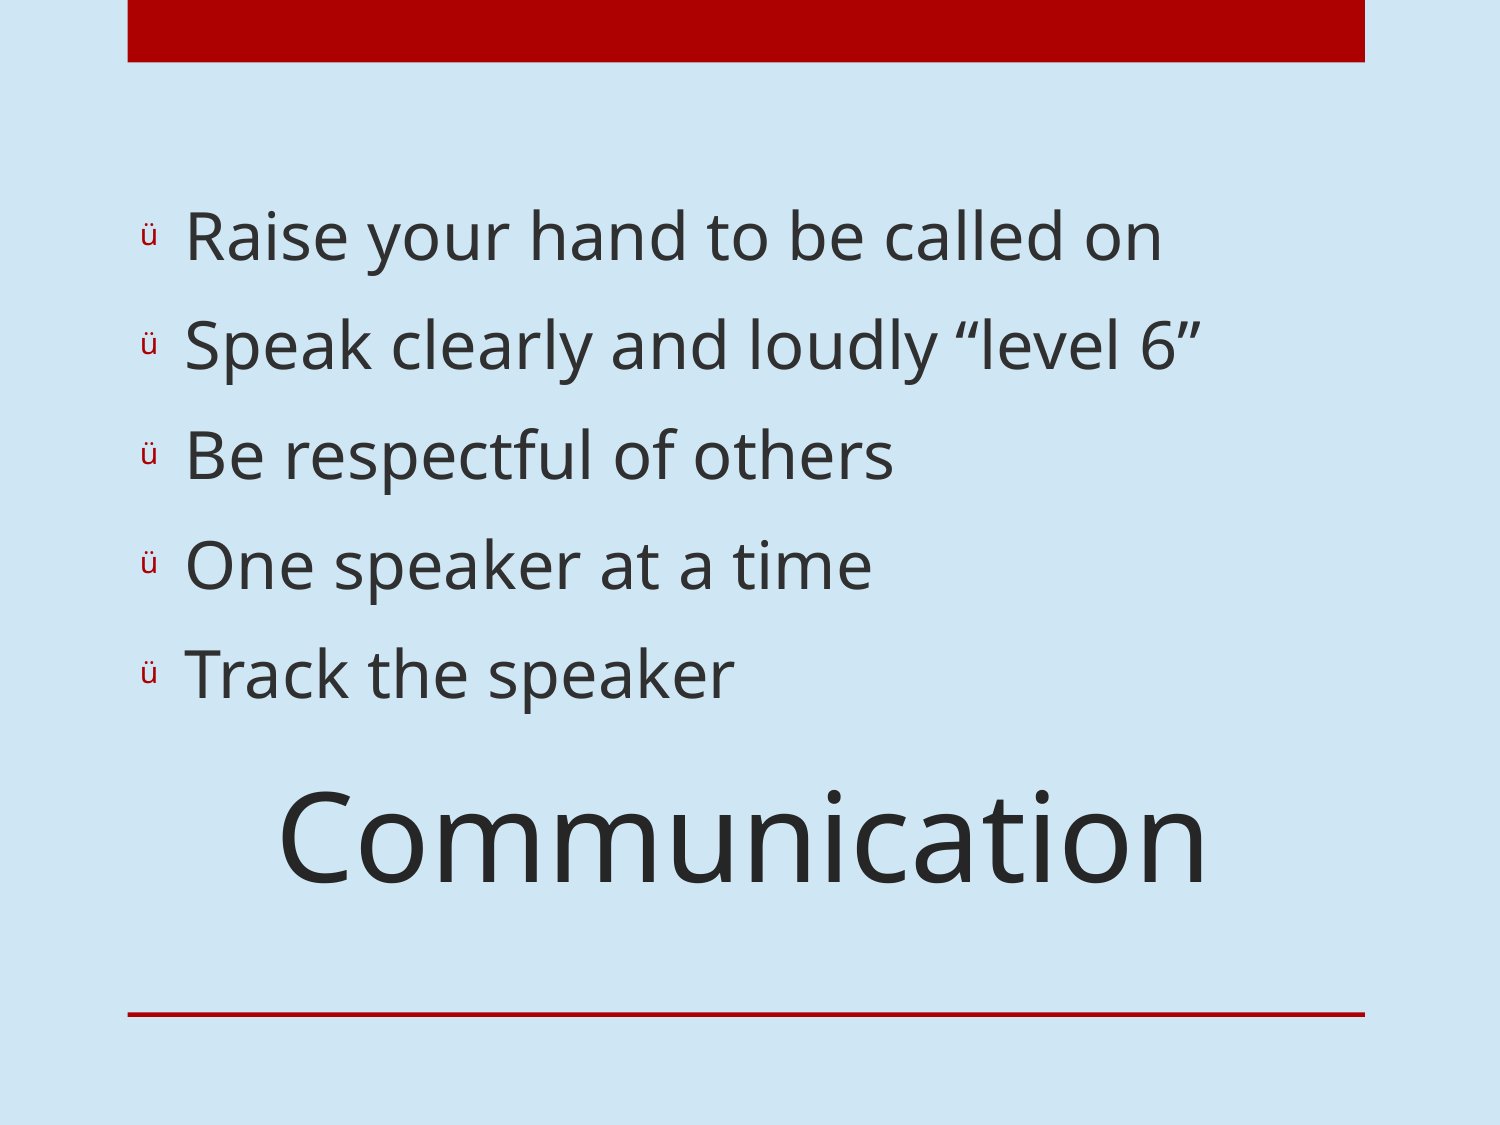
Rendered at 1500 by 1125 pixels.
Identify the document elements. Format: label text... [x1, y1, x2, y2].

title Communication [125, 875, 1363, 1013]
list Raise your hand to be called on Speak clearly and loudly “level 6” Be respectful of others One speaker at a time Track the speaker [125, 186, 1363, 875]
